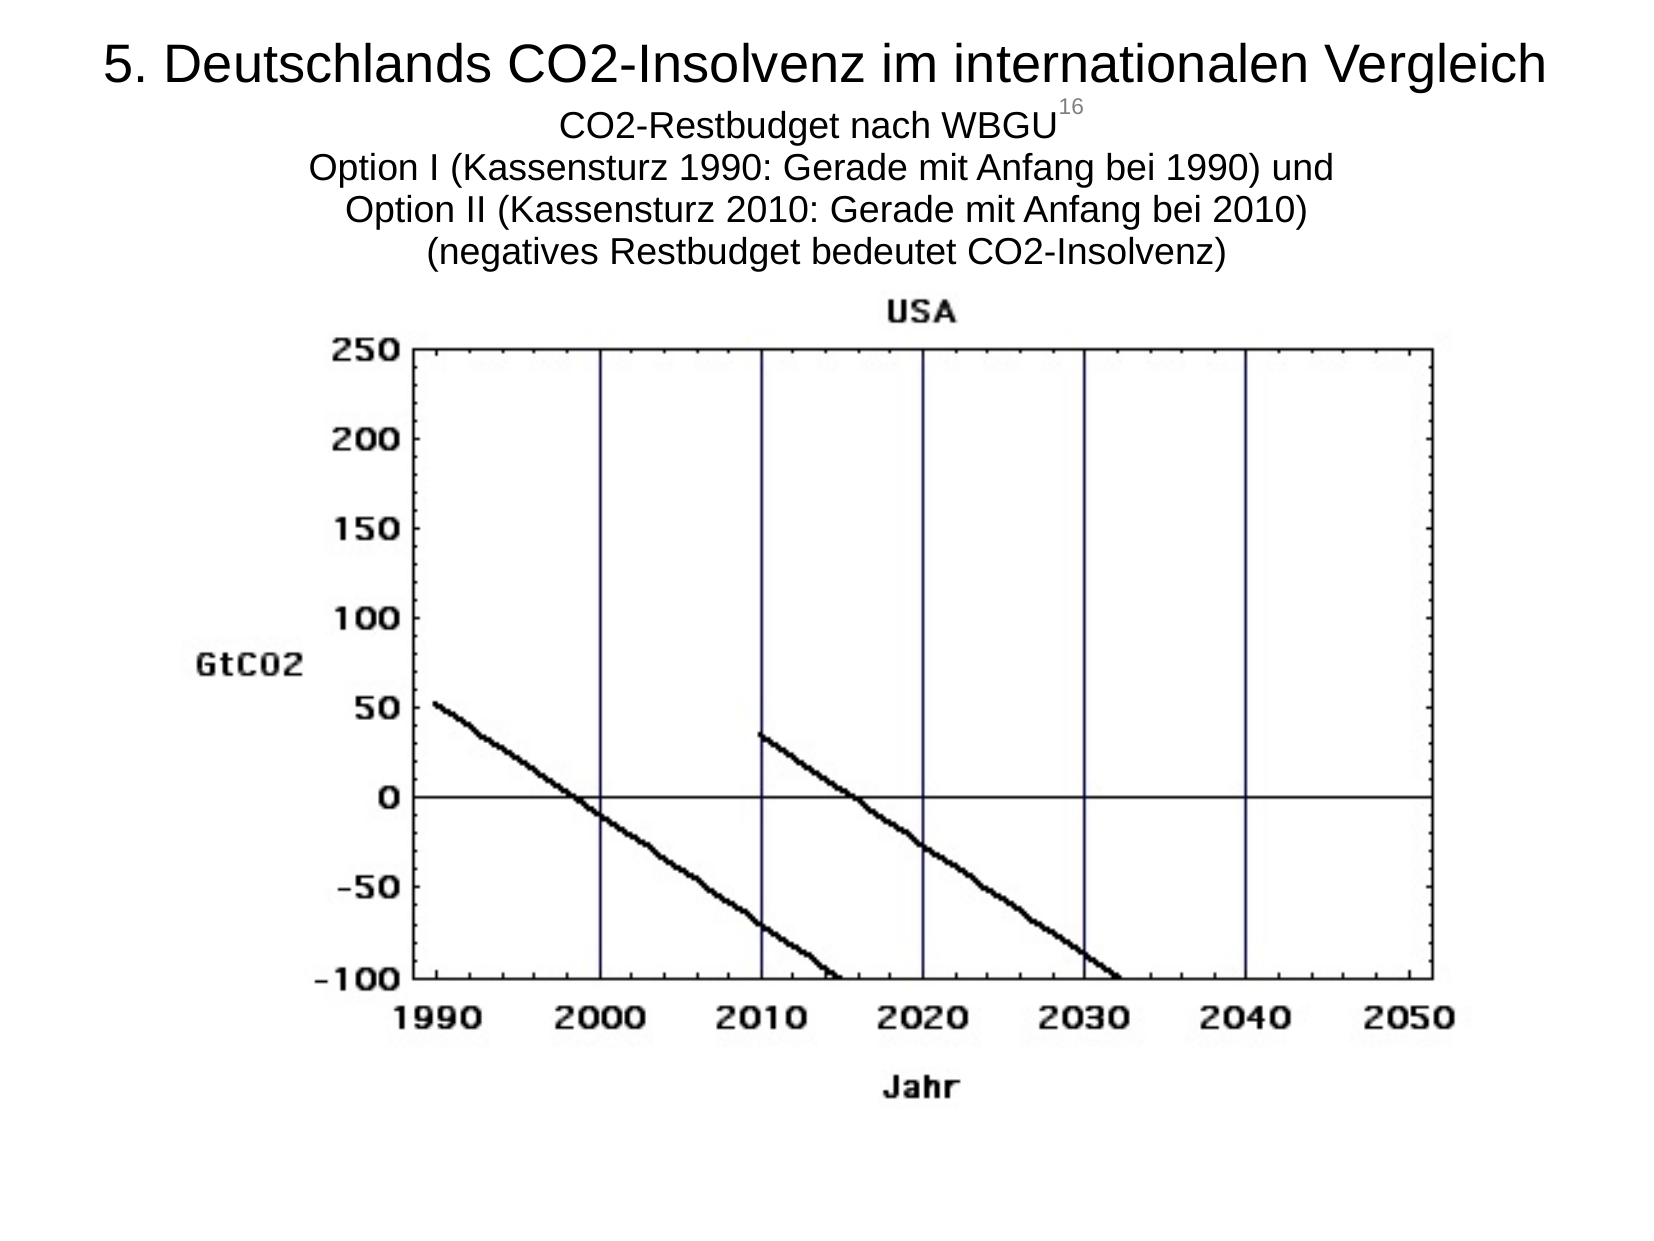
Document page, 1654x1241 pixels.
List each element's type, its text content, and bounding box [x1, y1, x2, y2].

picture [162, 290, 1491, 1109]
title 5. Deutschlands CO2-Insolvenz im internationalen Vergleich CO2-Restbudget nach WBGU16 Option I (Kassensturz 1990: Gerade mit Anfang bei 1990) und Option II (Kassensturz 2010: Gerade mit Anfang bei 2010) (negatives Restbudget bedeutet CO2-Insolvenz) [82, 33, 1571, 273]
